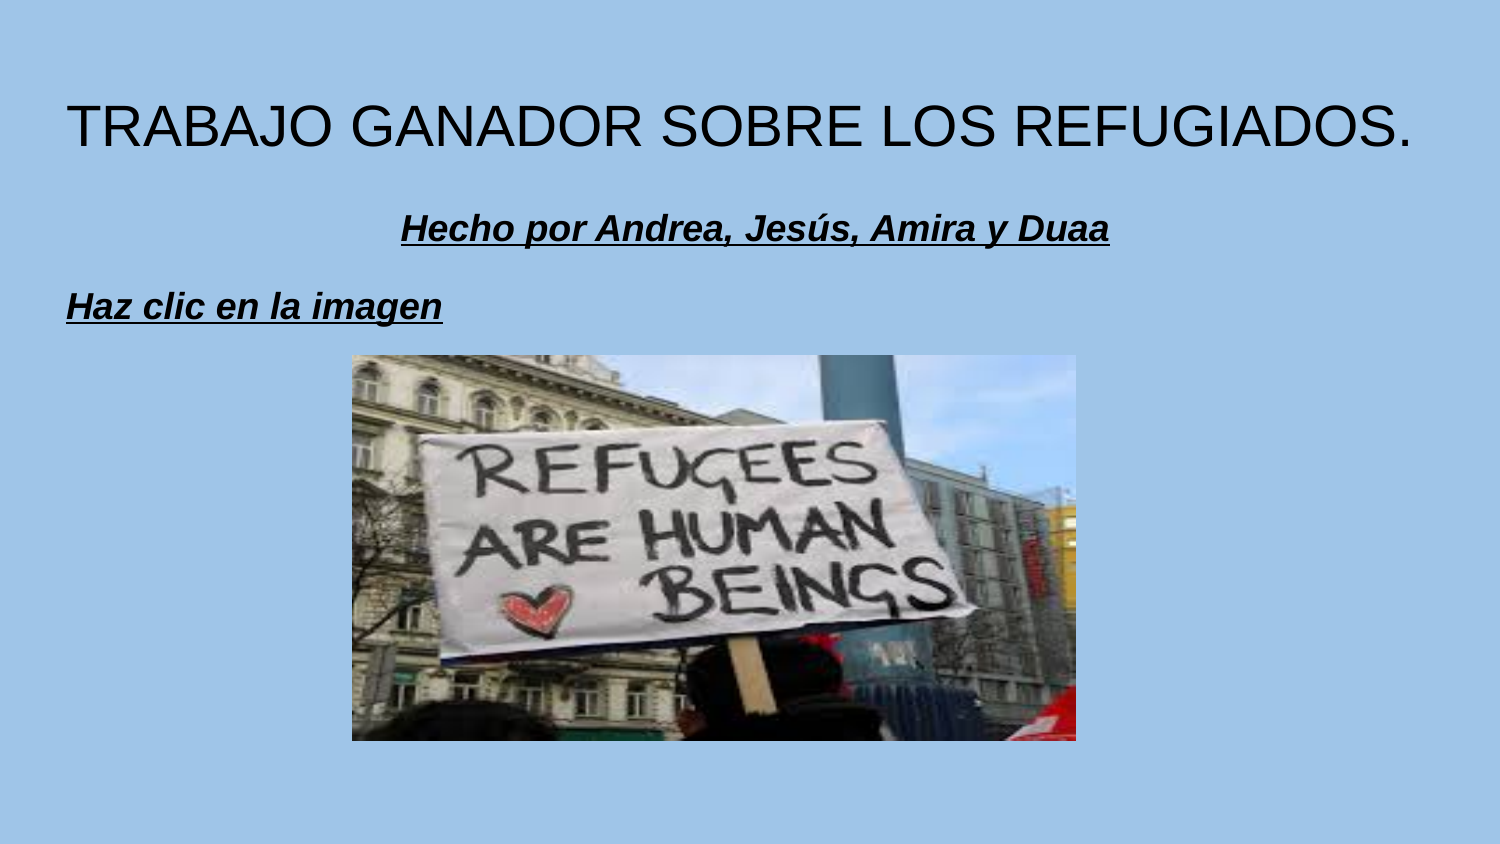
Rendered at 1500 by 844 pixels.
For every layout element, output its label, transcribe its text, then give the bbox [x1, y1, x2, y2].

picture [352, 355, 1076, 741]
title TRABAJO GANADOR SOBRE LOS REFUGIADOS. [51, 72, 1449, 167]
list Hecho por Andrea, Jesús, Amira y Duaa Haz clic en la imagen [51, 189, 1449, 750]
